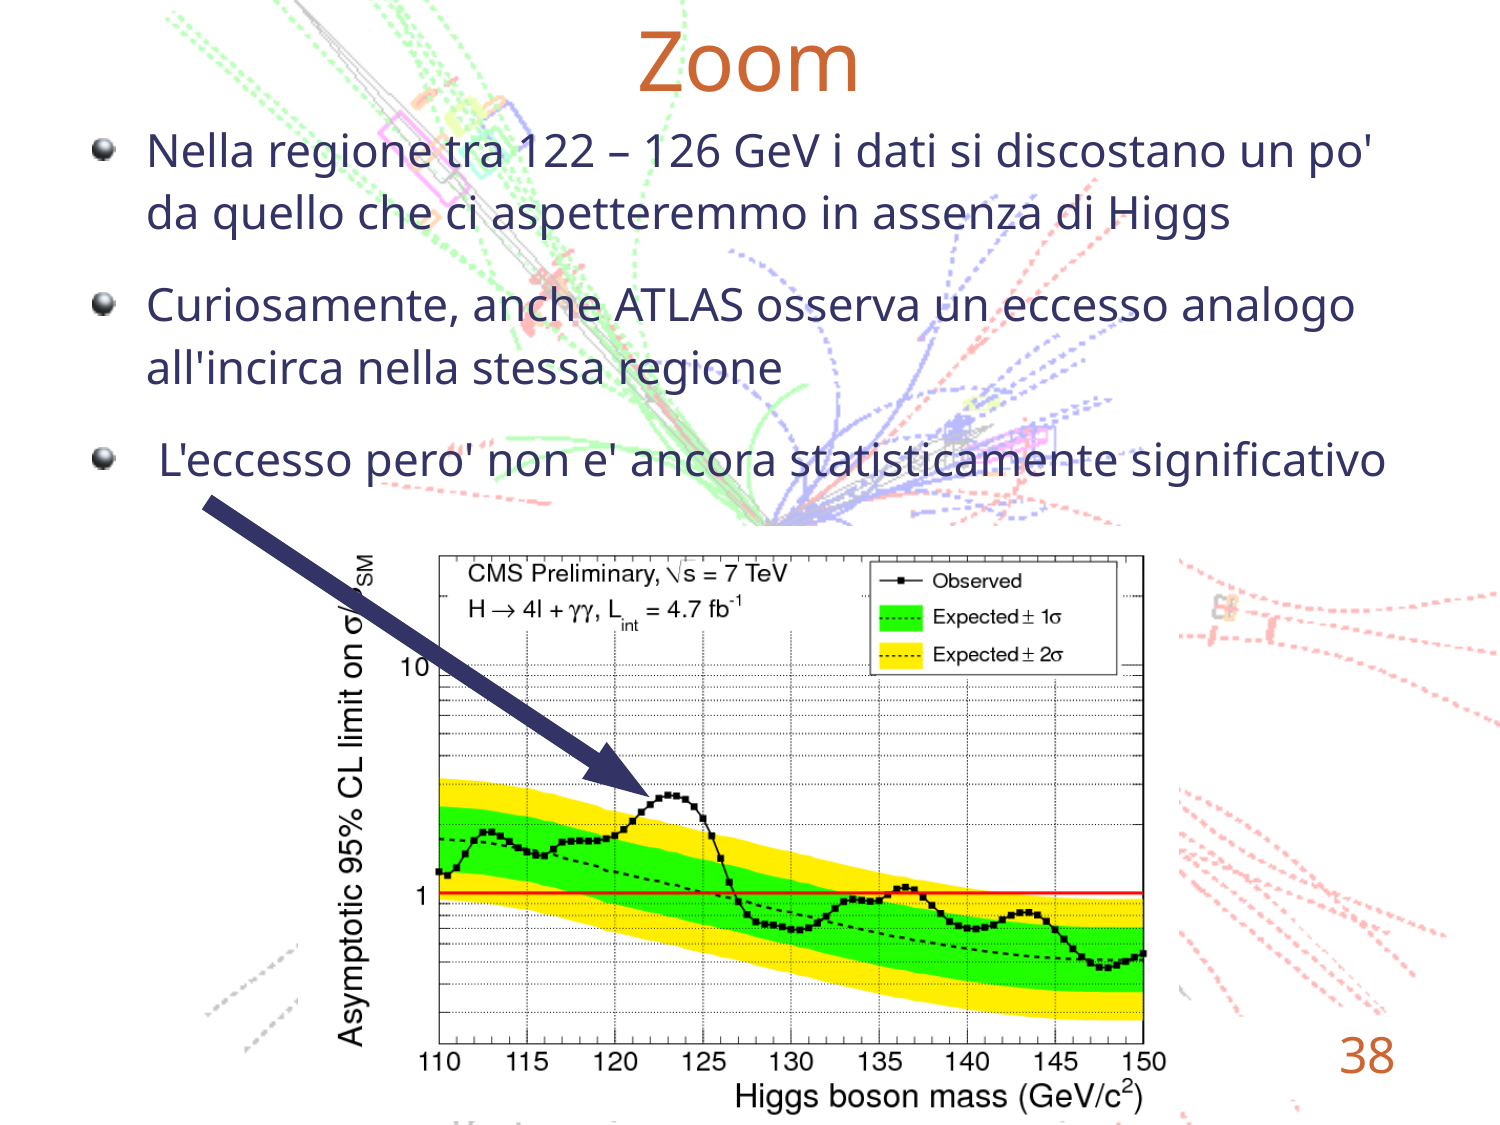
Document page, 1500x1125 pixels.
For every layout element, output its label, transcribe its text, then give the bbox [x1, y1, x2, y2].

picture [0, 0, 1500, 1125]
title Zoom [37, 0, 1463, 122]
list Nella regione tra 122 – 126 GeV i dati si discostano un po' da quello che ci aspetteremmo in assenza di Higgs Curiosamente, anche ATLAS osserva un eccesso analogo all'incirca nella stessa regione L'eccesso pero' non e' ancora statisticamente significativo [75, 118, 1425, 941]
